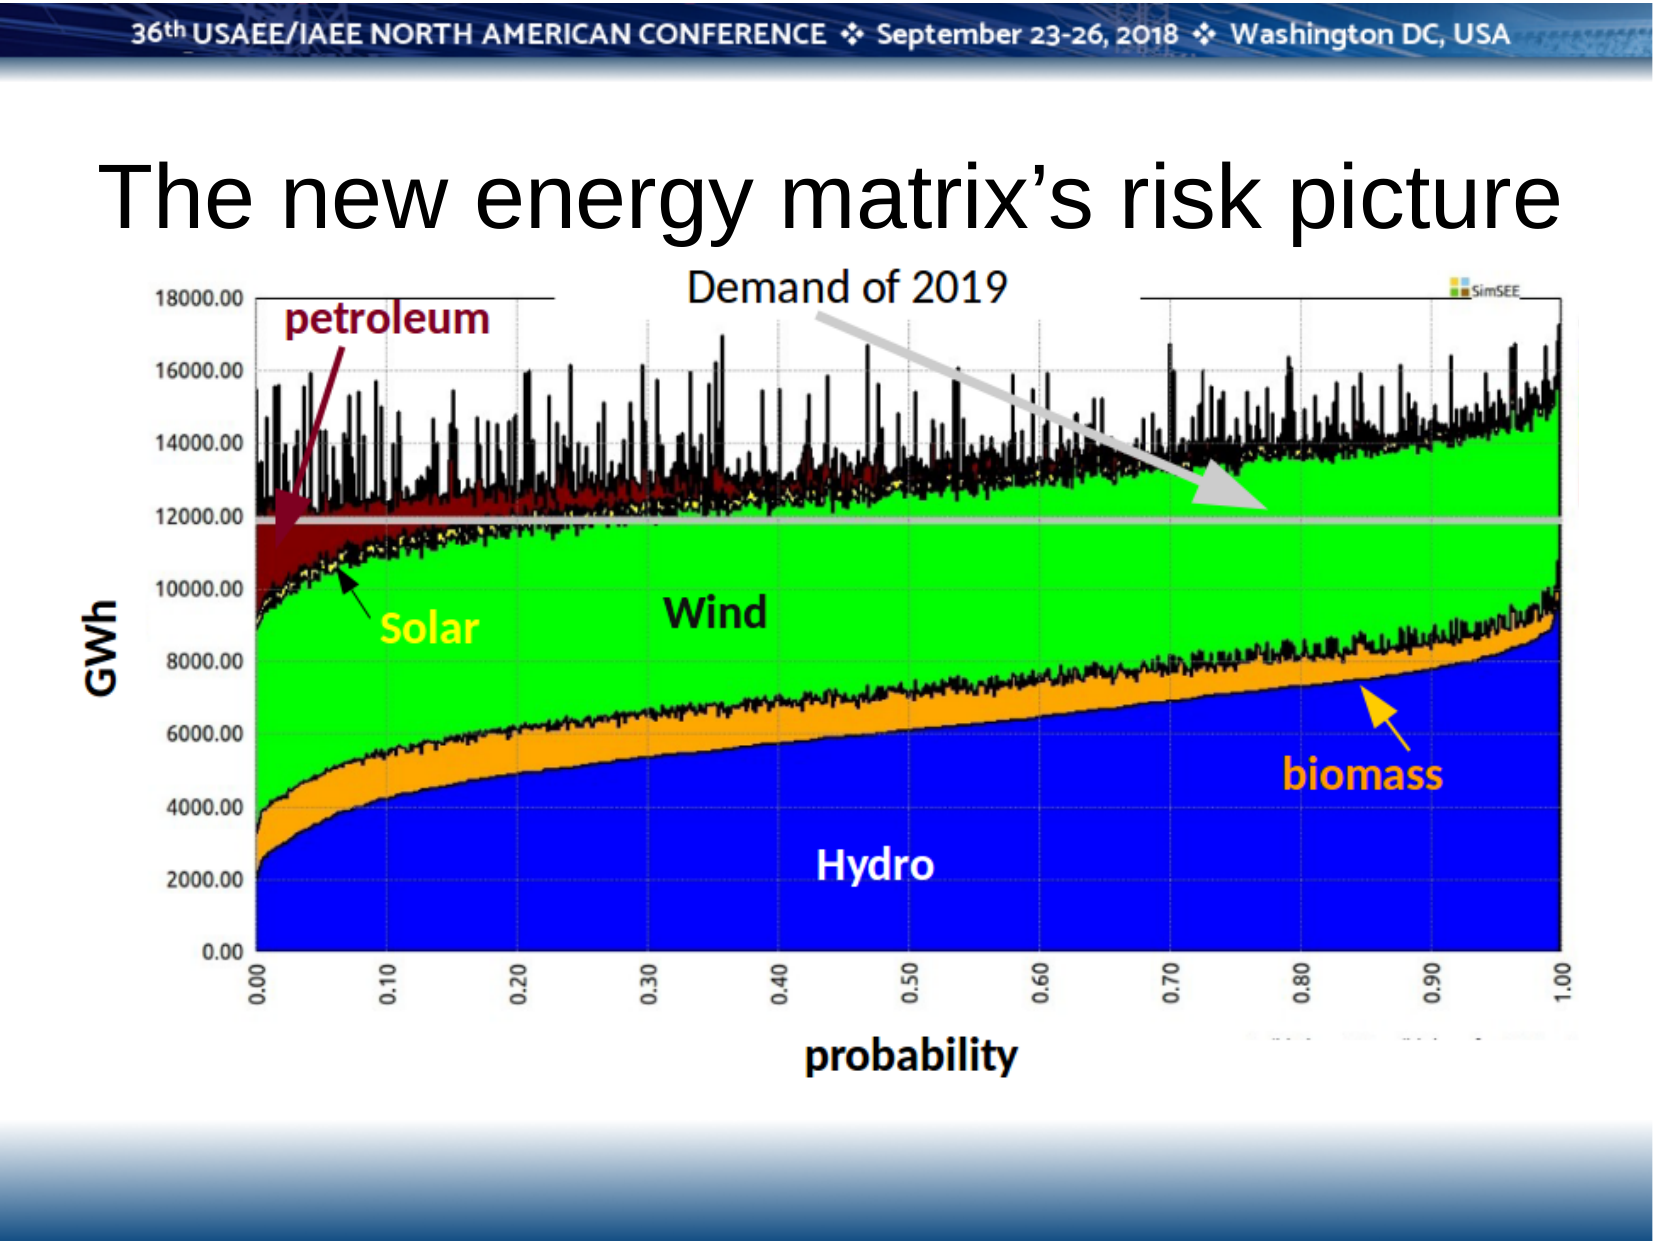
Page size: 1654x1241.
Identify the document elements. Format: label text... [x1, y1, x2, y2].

picture [0, 3, 1653, 1241]
title The new energy matrix’s risk picture [86, 92, 1576, 248]
